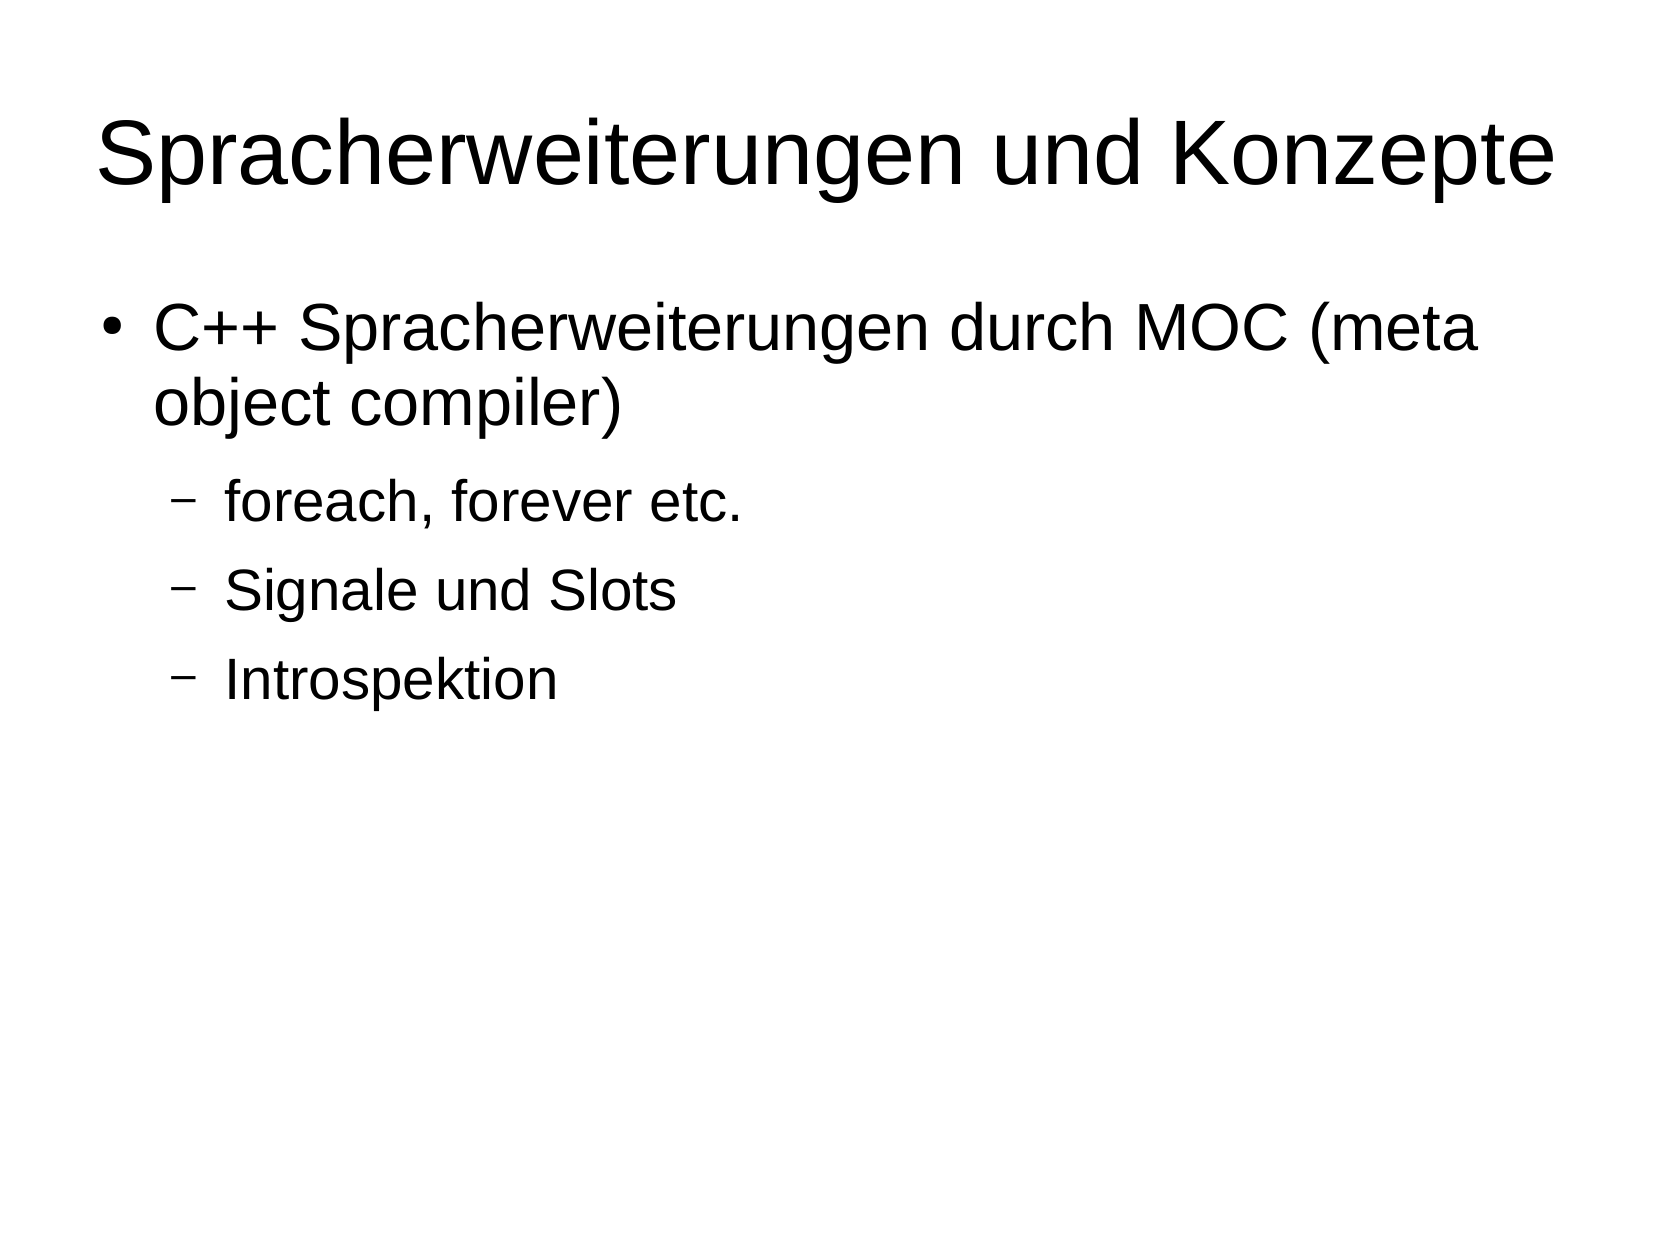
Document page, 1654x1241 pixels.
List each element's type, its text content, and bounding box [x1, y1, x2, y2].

title Spracherweiterungen und Konzepte [82, 49, 1571, 257]
list C++ Spracherweiterungen durch MOC (meta object compiler) foreach, forever etc. Signale und Slots Introspektion [82, 290, 1538, 1010]
